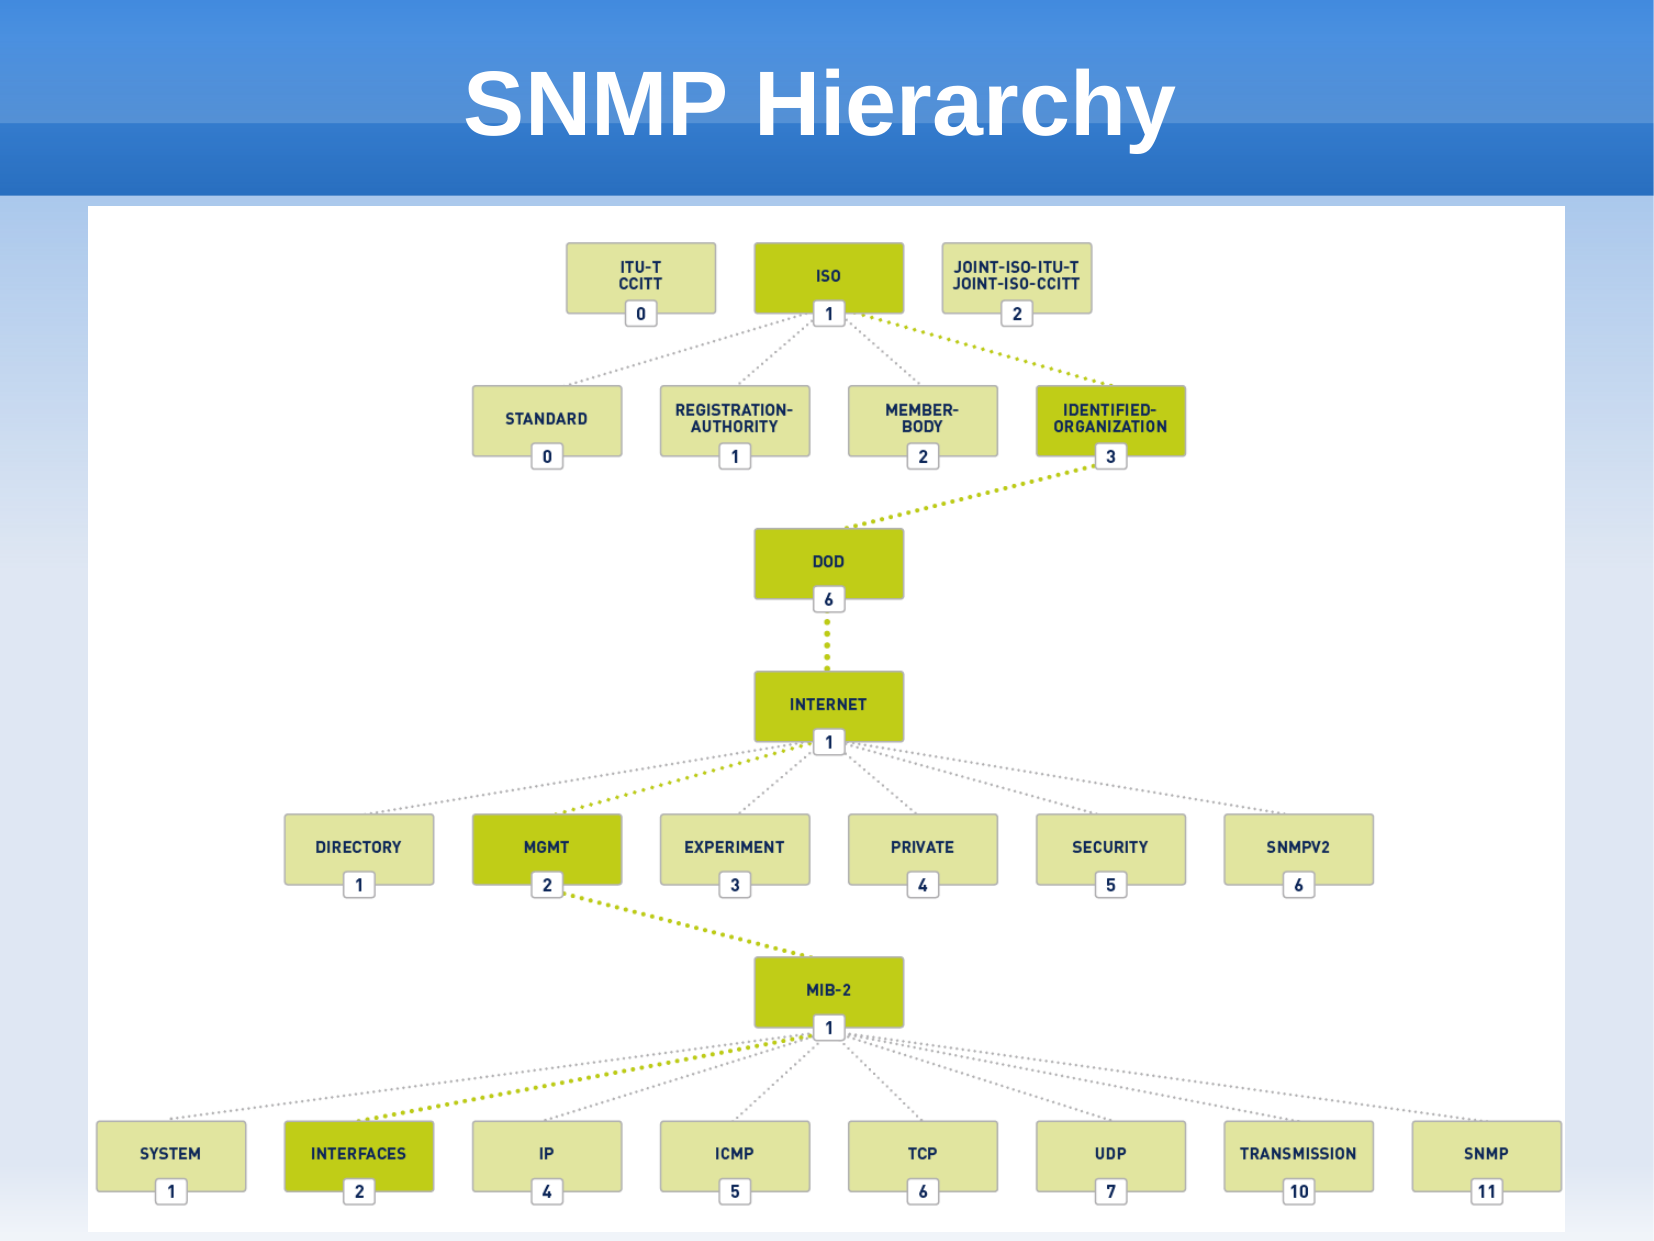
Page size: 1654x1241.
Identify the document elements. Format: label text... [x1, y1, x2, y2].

title SNMP Hierarchy [76, 0, 1565, 208]
picture [0, 0, 1654, 1241]
